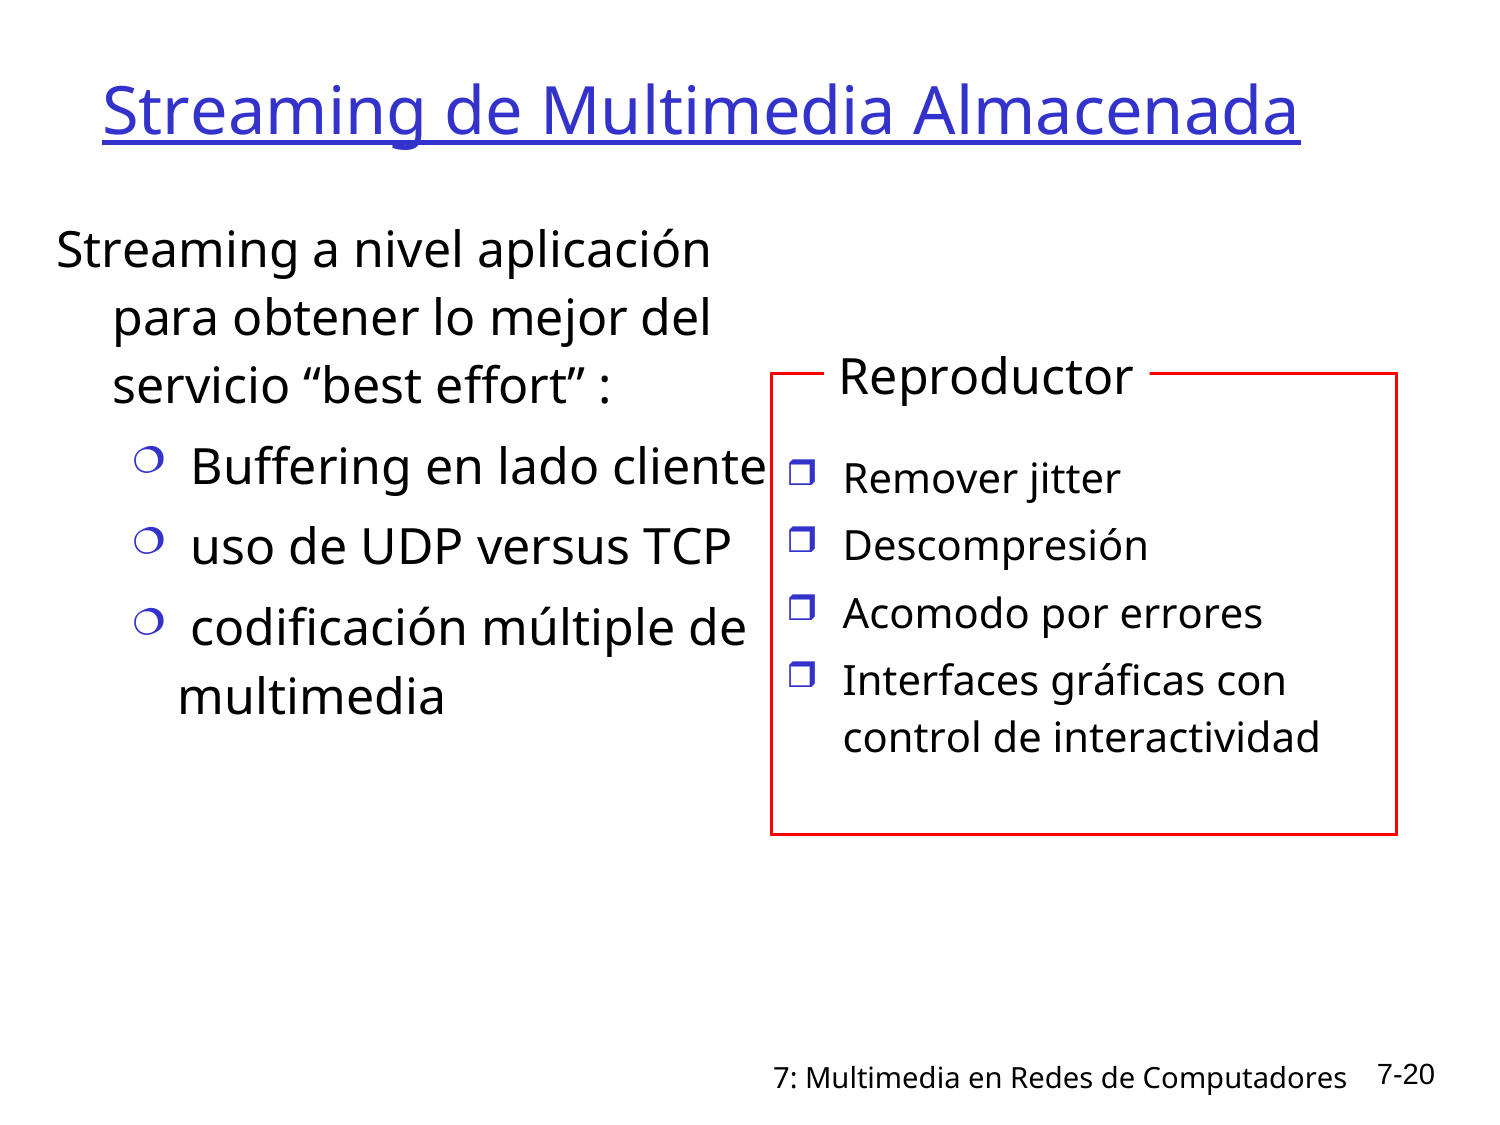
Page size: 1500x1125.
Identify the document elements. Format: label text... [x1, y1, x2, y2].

text_box Reproductor [824, 336, 1150, 412]
list Remover jitter Descompresión Acomodo por errores Interfaces gráficas con control de interactividad [771, 373, 1397, 835]
title Streaming de Multimedia Almacenada [87, 23, 1363, 195]
list Streaming a nivel aplicación para obtener lo mejor del servicio “best effort” : Buffering en lado cliente uso de UDP versus TCP codificación múltiple de multimedia [41, 205, 788, 1012]
